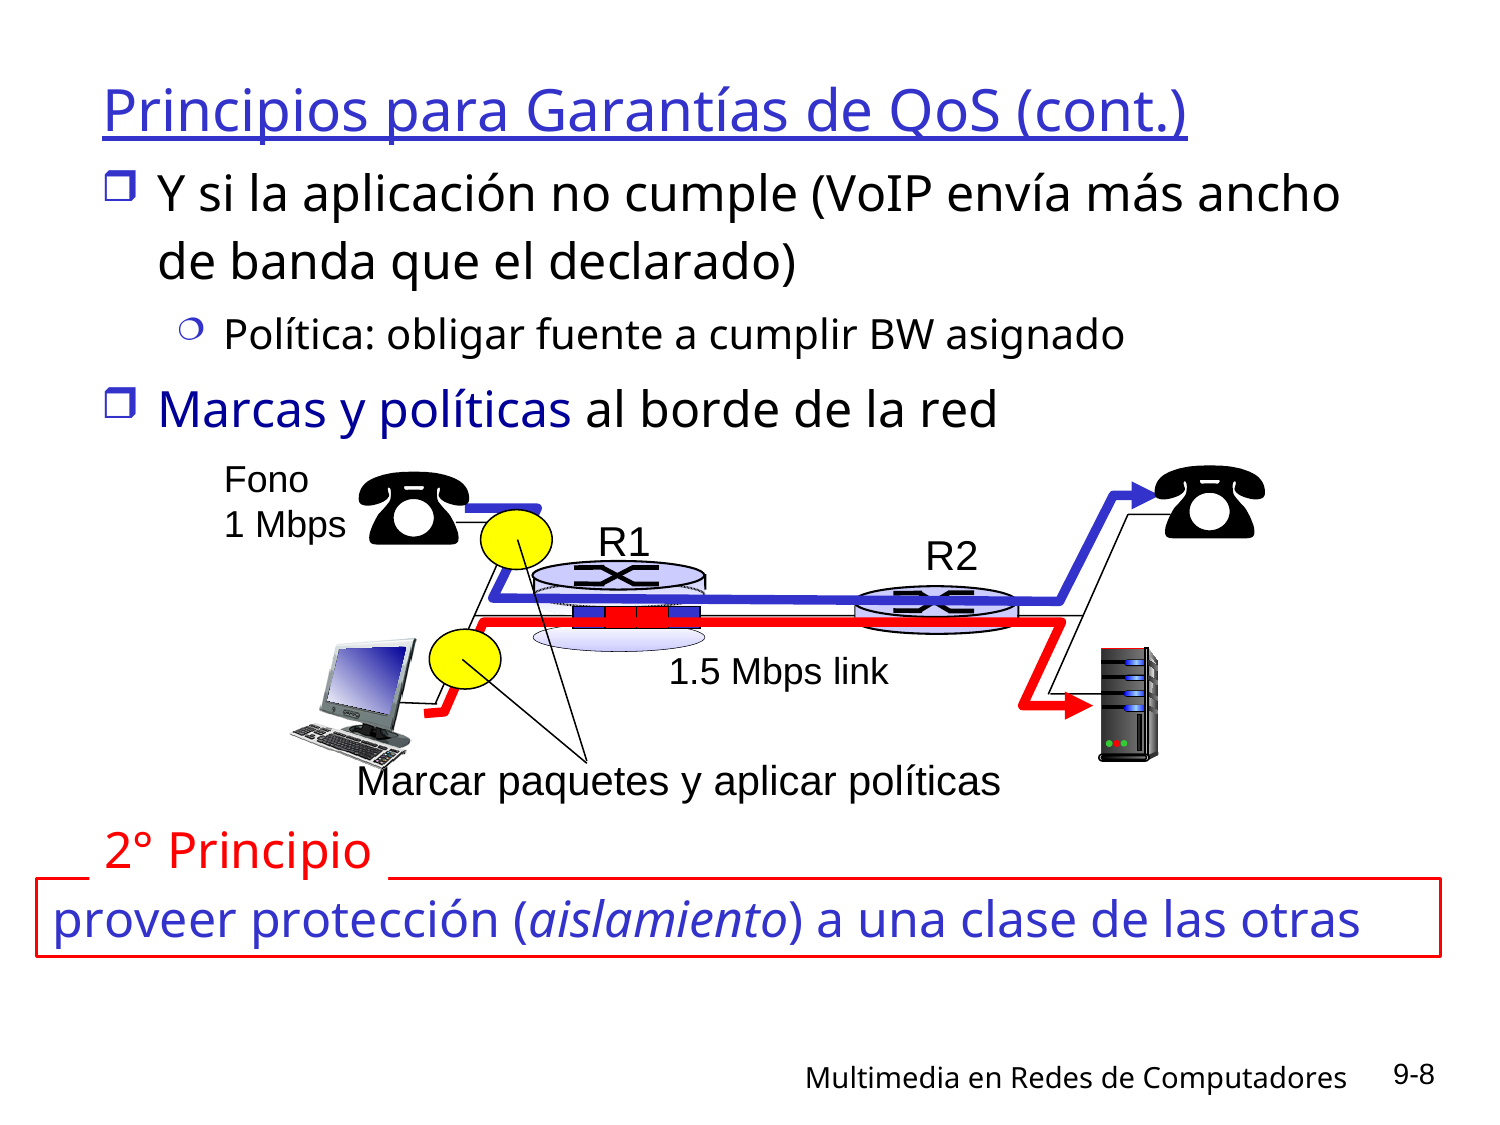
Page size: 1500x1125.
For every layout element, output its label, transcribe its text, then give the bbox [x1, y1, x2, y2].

title Principios para Garantías de QoS (cont.) [87, 37, 1363, 149]
text_box R1 [582, 507, 666, 573]
picture [1154, 465, 1265, 539]
picture [358, 471, 470, 545]
text_box 2° Principio [89, 811, 389, 887]
text_box proveer protección (aislamiento) a una clase de las otras [36, 878, 1441, 957]
list Y si la aplicación no cumple (VoIP envía más ancho de banda que el declarado) Política: obligar fuente a cumplir BW asignado Marcas y políticas al borde de la red [86, 149, 1426, 448]
text_box [429, 629, 501, 690]
text_box [533, 630, 549, 646]
text_box [865, 627, 1009, 634]
text_box [547, 627, 705, 652]
text_box [1098, 648, 1159, 761]
text_box [861, 586, 1012, 596]
text_box Marcar paquetes y aplicar políticas [341, 746, 1017, 812]
text_box R2 [910, 521, 994, 587]
text_box [539, 604, 703, 617]
text_box [480, 509, 553, 570]
text_box [855, 605, 1017, 617]
picture [259, 632, 421, 780]
text_box [532, 562, 706, 594]
text_box 1.5 Mbps link [653, 639, 905, 700]
text_box [327, 646, 407, 714]
text_box Fono 1 Mbps [209, 447, 373, 553]
